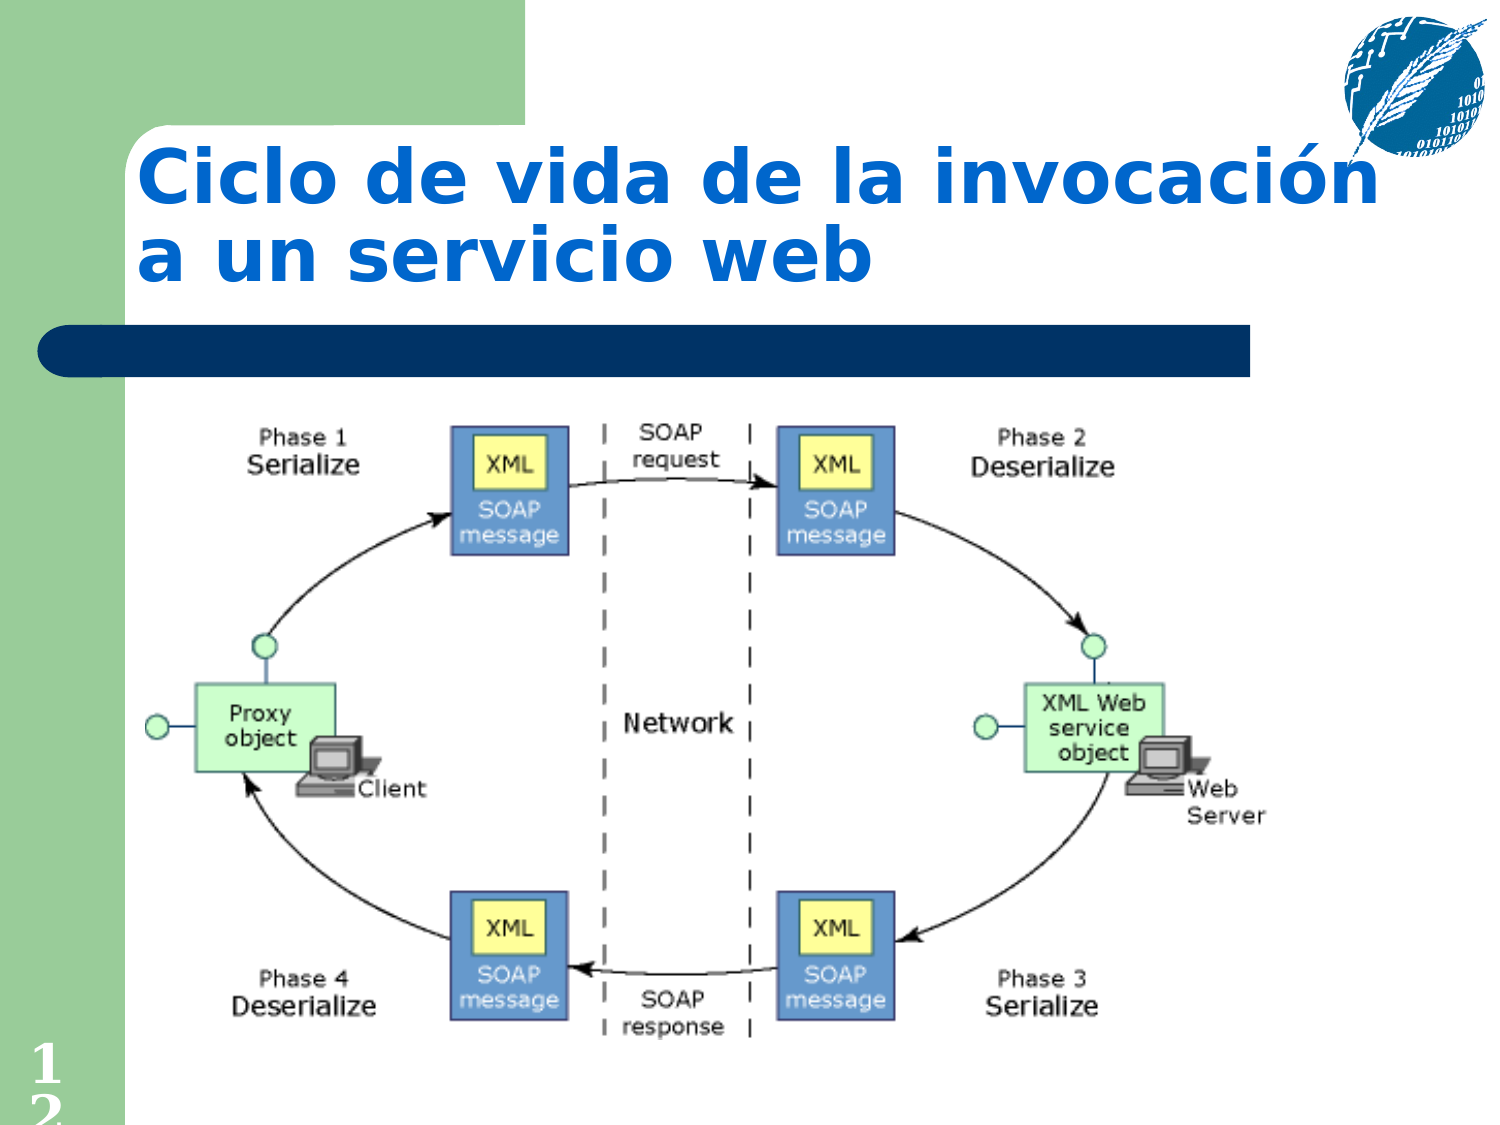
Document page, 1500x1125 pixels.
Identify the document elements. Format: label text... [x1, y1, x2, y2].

picture [1433, 139, 1440, 147]
picture [1416, 140, 1425, 149]
picture [1436, 127, 1450, 136]
picture [1341, 15, 1487, 172]
picture [145, 418, 1358, 1040]
picture [1427, 138, 1431, 148]
title Ciclo de vida de la invocación a un servicio web [136, 135, 1414, 302]
